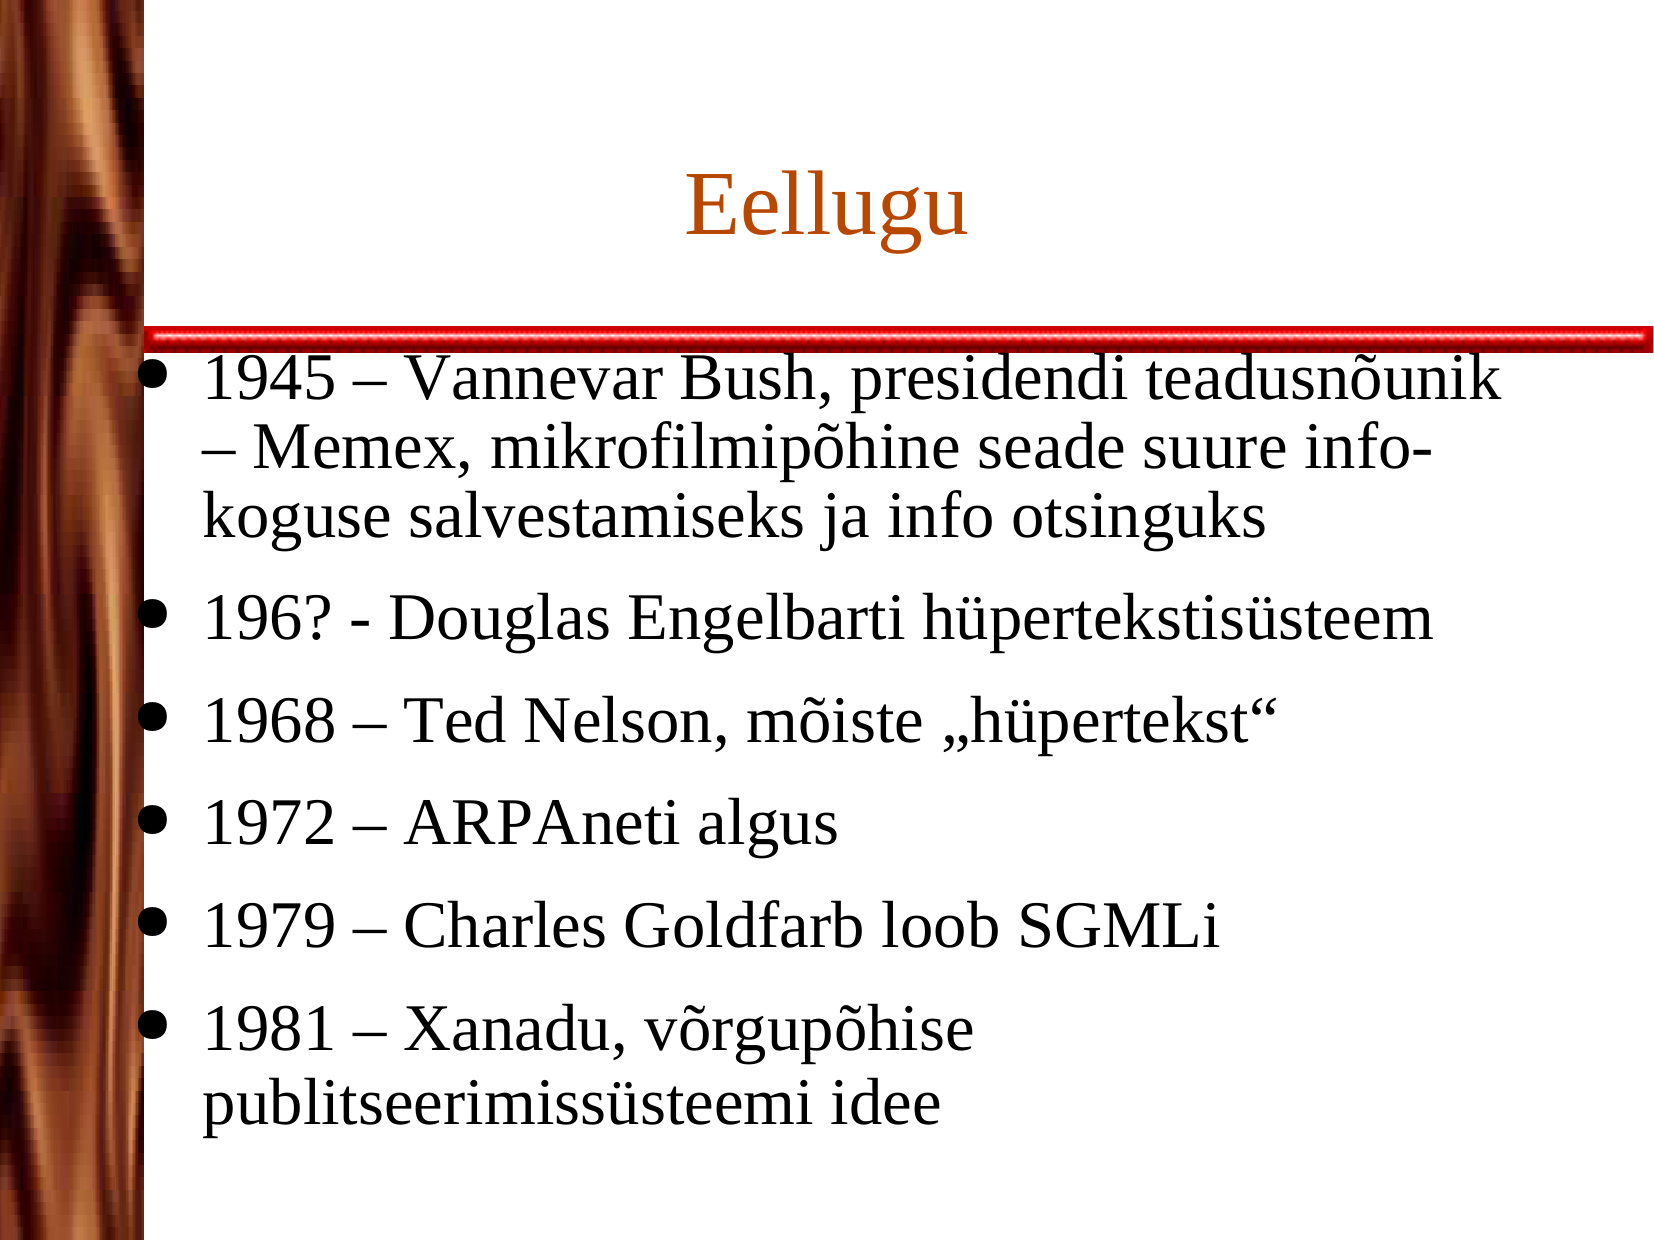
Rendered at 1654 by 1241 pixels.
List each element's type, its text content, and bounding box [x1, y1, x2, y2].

list 1945 – Vannevar Bush, presidendi teadusnõunik – Memex, mikrofilmipõhine seade suure info-koguse salvestamiseks ja info otsinguks 196? - Douglas Engelbarti hüpertekstisüsteem 1968 – Ted Nelson, mõiste „hüpertekst“ 1972 – ARPAneti algus 1979 – Charles Goldfarb loob SGMLi 1981 – Xanadu, võrgupõhise publitseerimissüsteemi idee [121, 344, 1534, 1205]
picture [0, 0, 1654, 1240]
title Eellugu [121, 102, 1534, 310]
